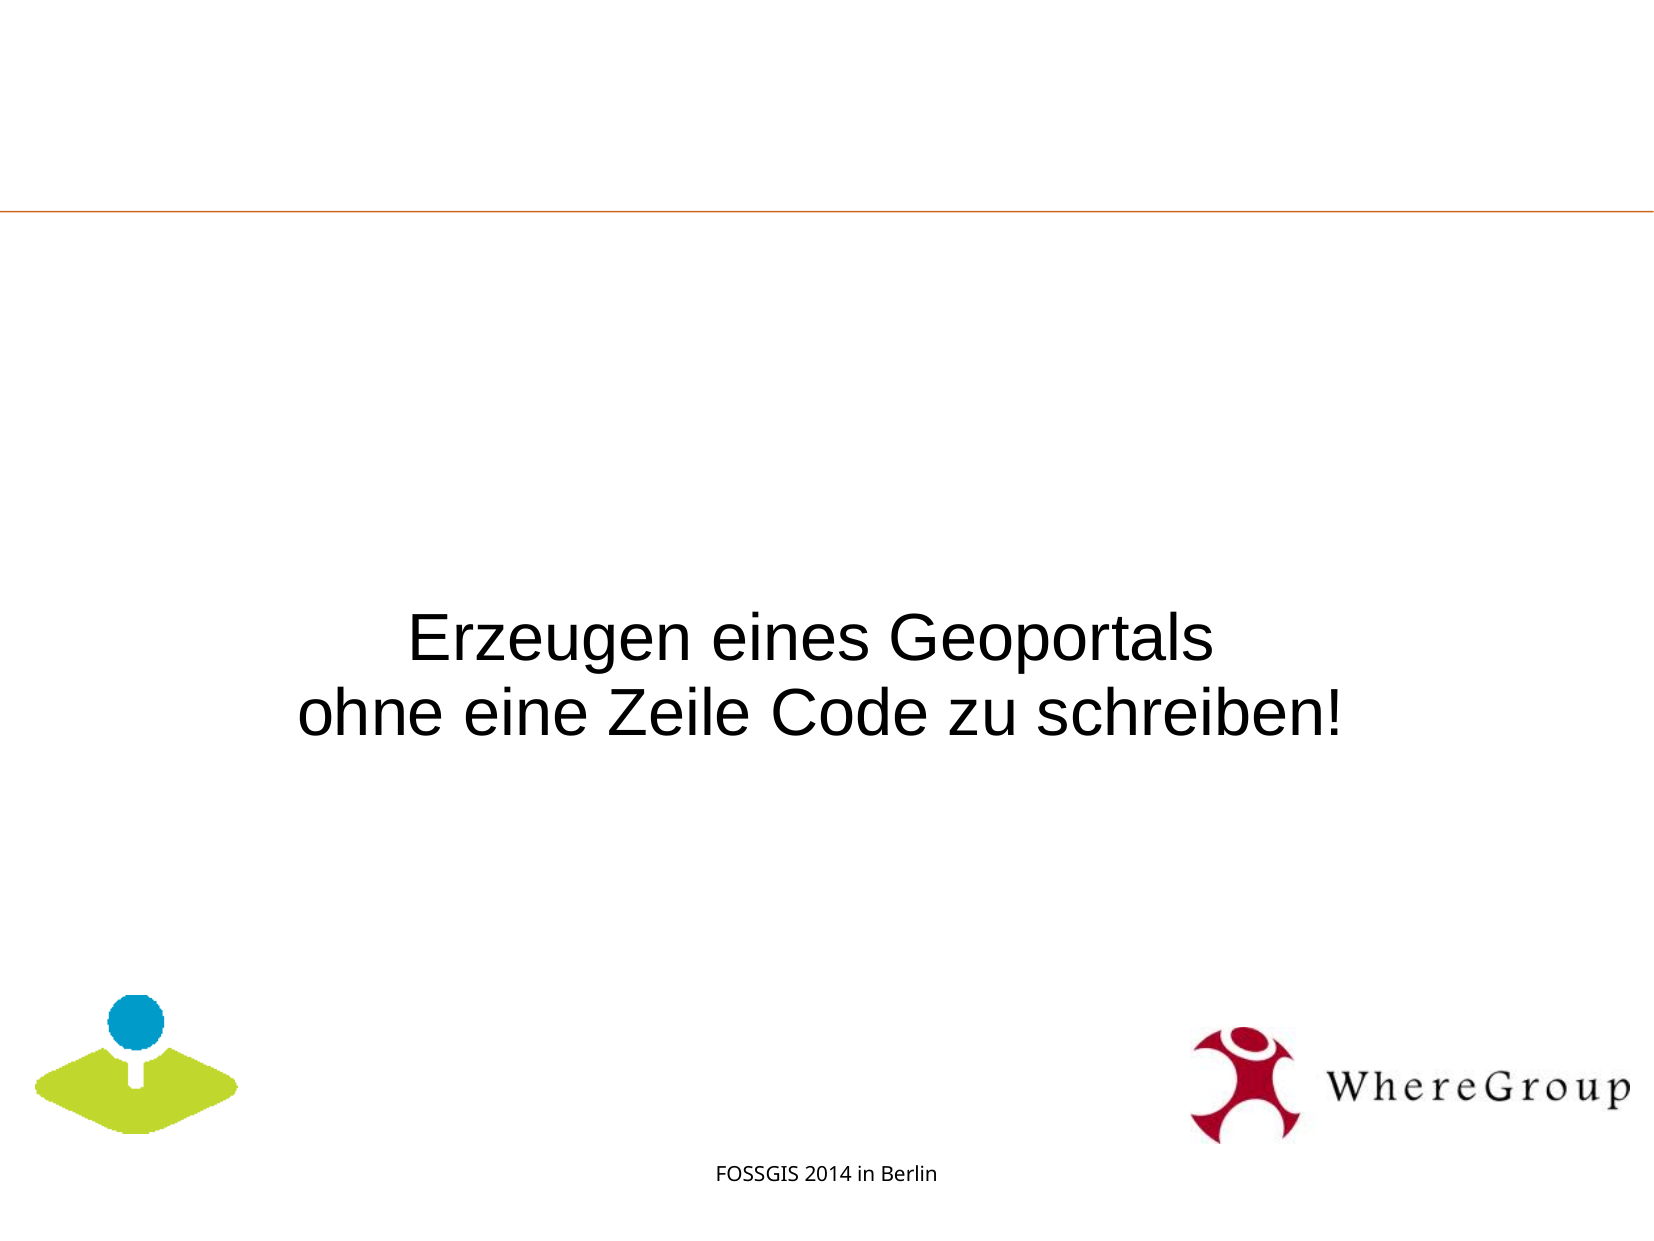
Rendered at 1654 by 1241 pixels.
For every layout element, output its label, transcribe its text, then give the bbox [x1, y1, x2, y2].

picture [1565, 1027, 1630, 1144]
picture [35, 995, 76, 1134]
subtitle Erzeugen eines Geoportals ohne eine Zeile Code zu schreiben! [76, 177, 1565, 1173]
